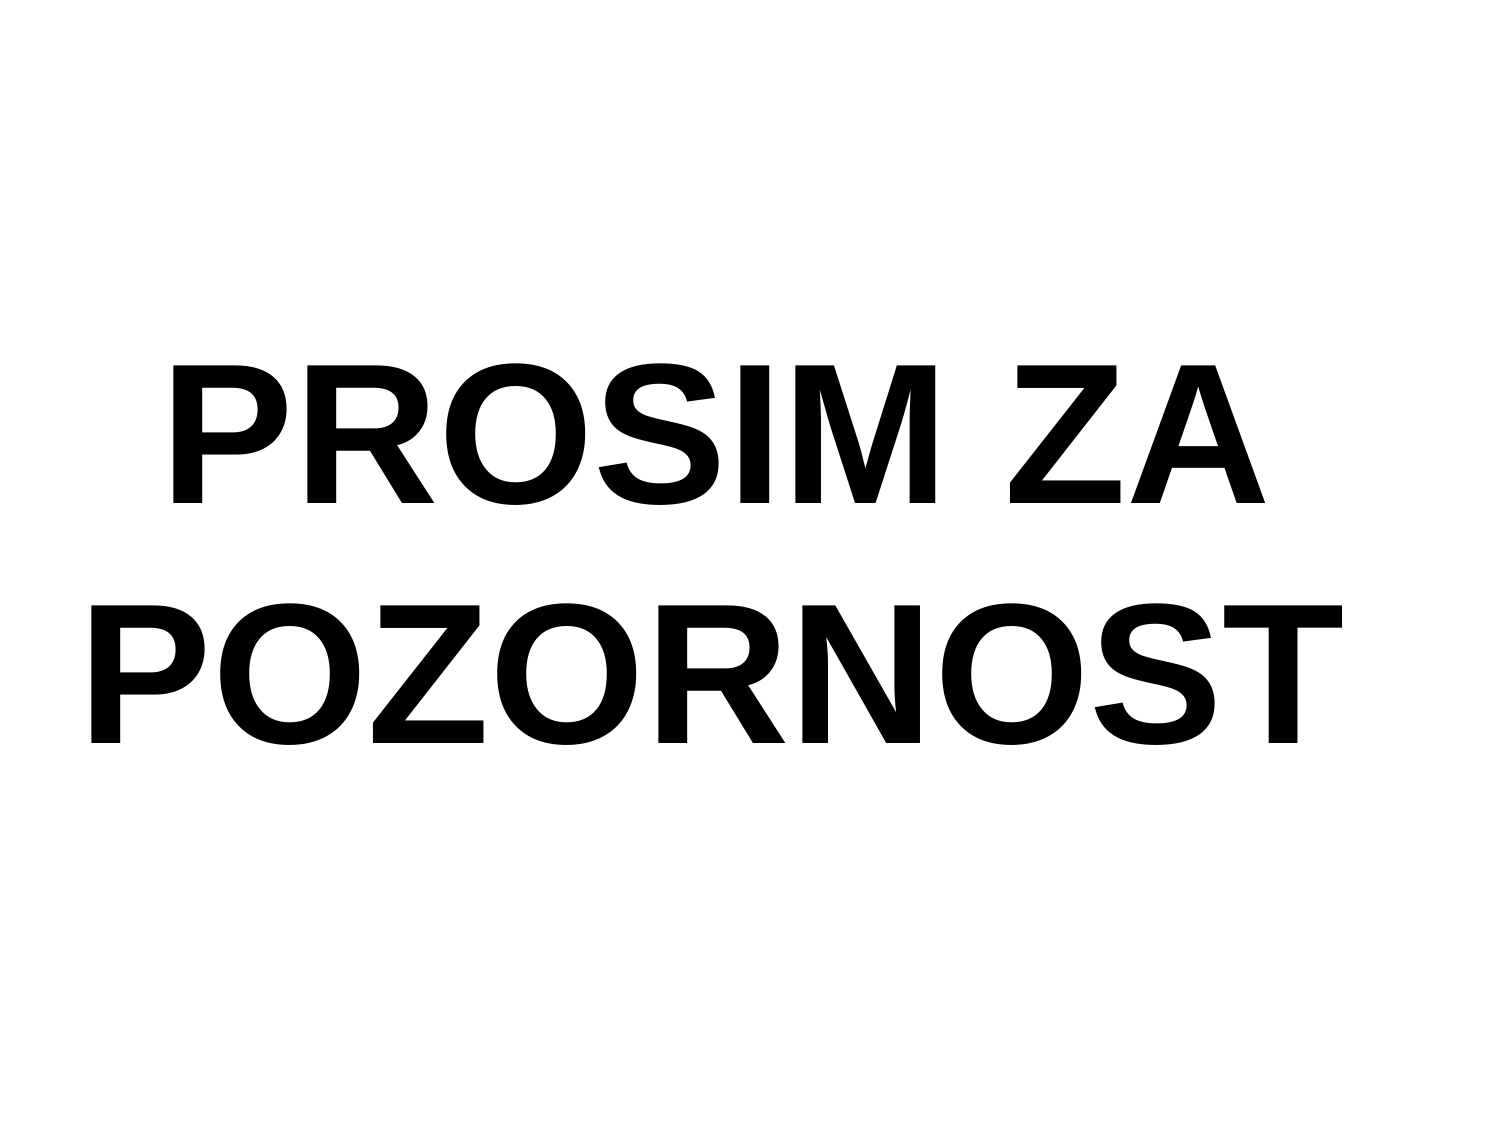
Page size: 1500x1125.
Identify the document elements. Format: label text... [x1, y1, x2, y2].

title PROSIM ZA POZORNOST [37, 450, 1388, 638]
